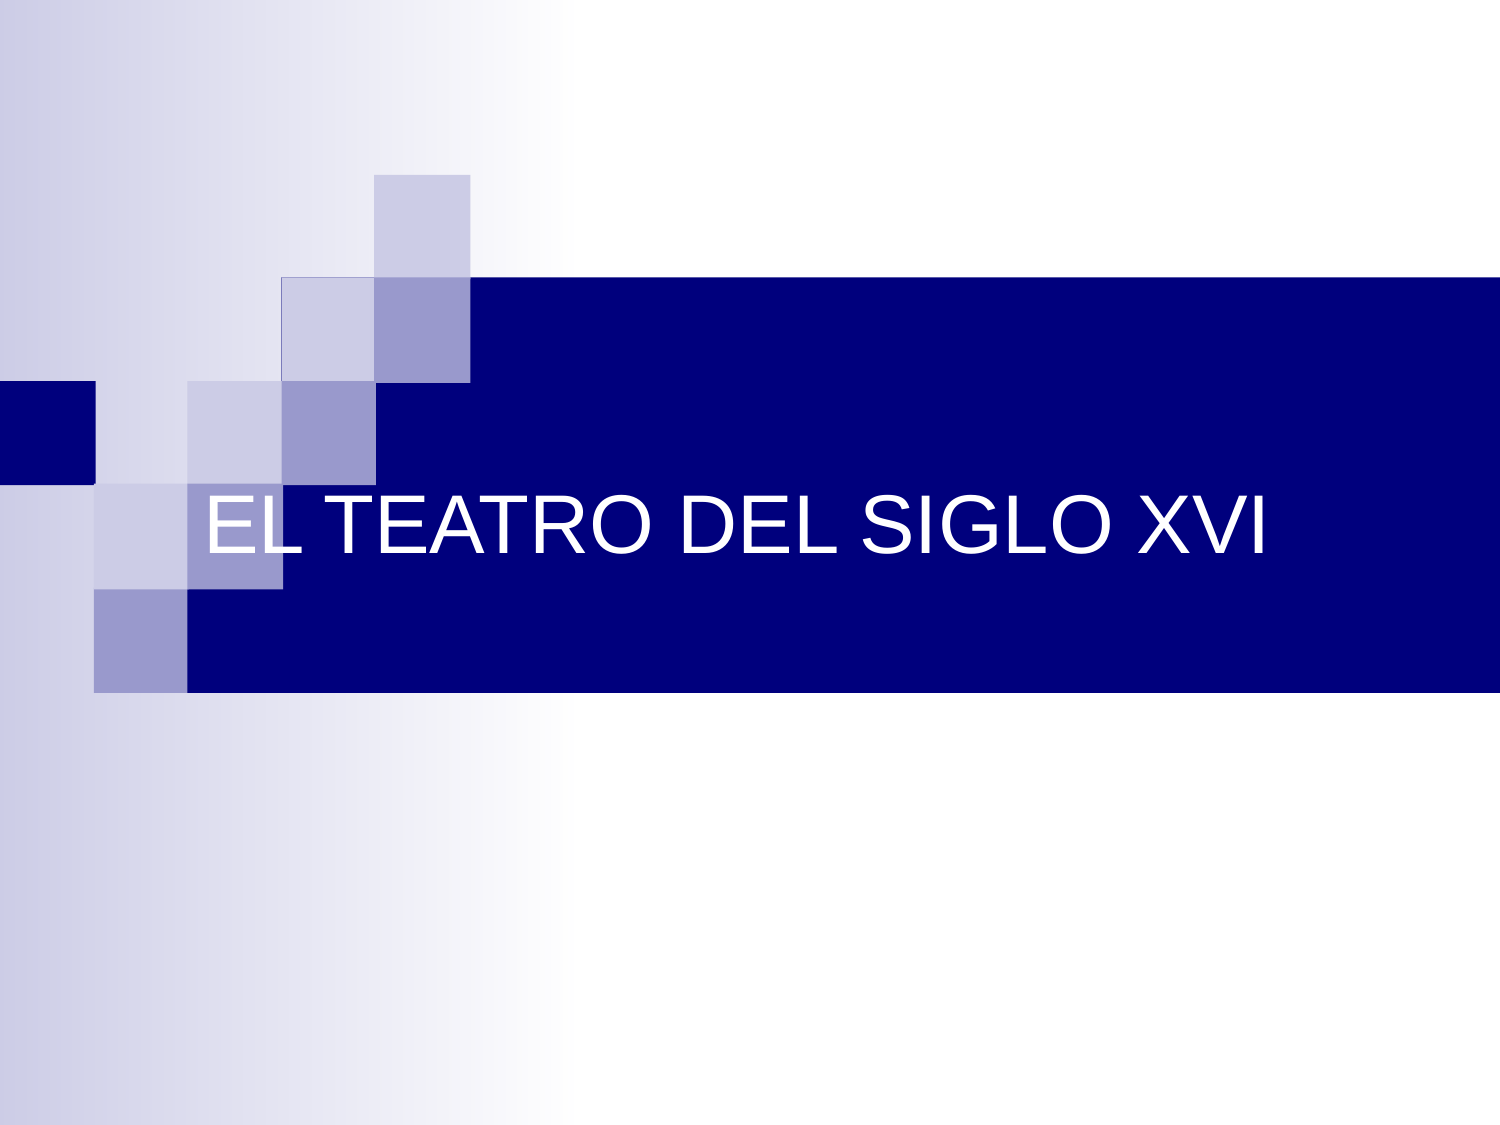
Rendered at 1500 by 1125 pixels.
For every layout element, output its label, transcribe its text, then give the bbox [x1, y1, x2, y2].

title EL TEATRO DEL SIGLO XVI [99, 162, 1375, 888]
